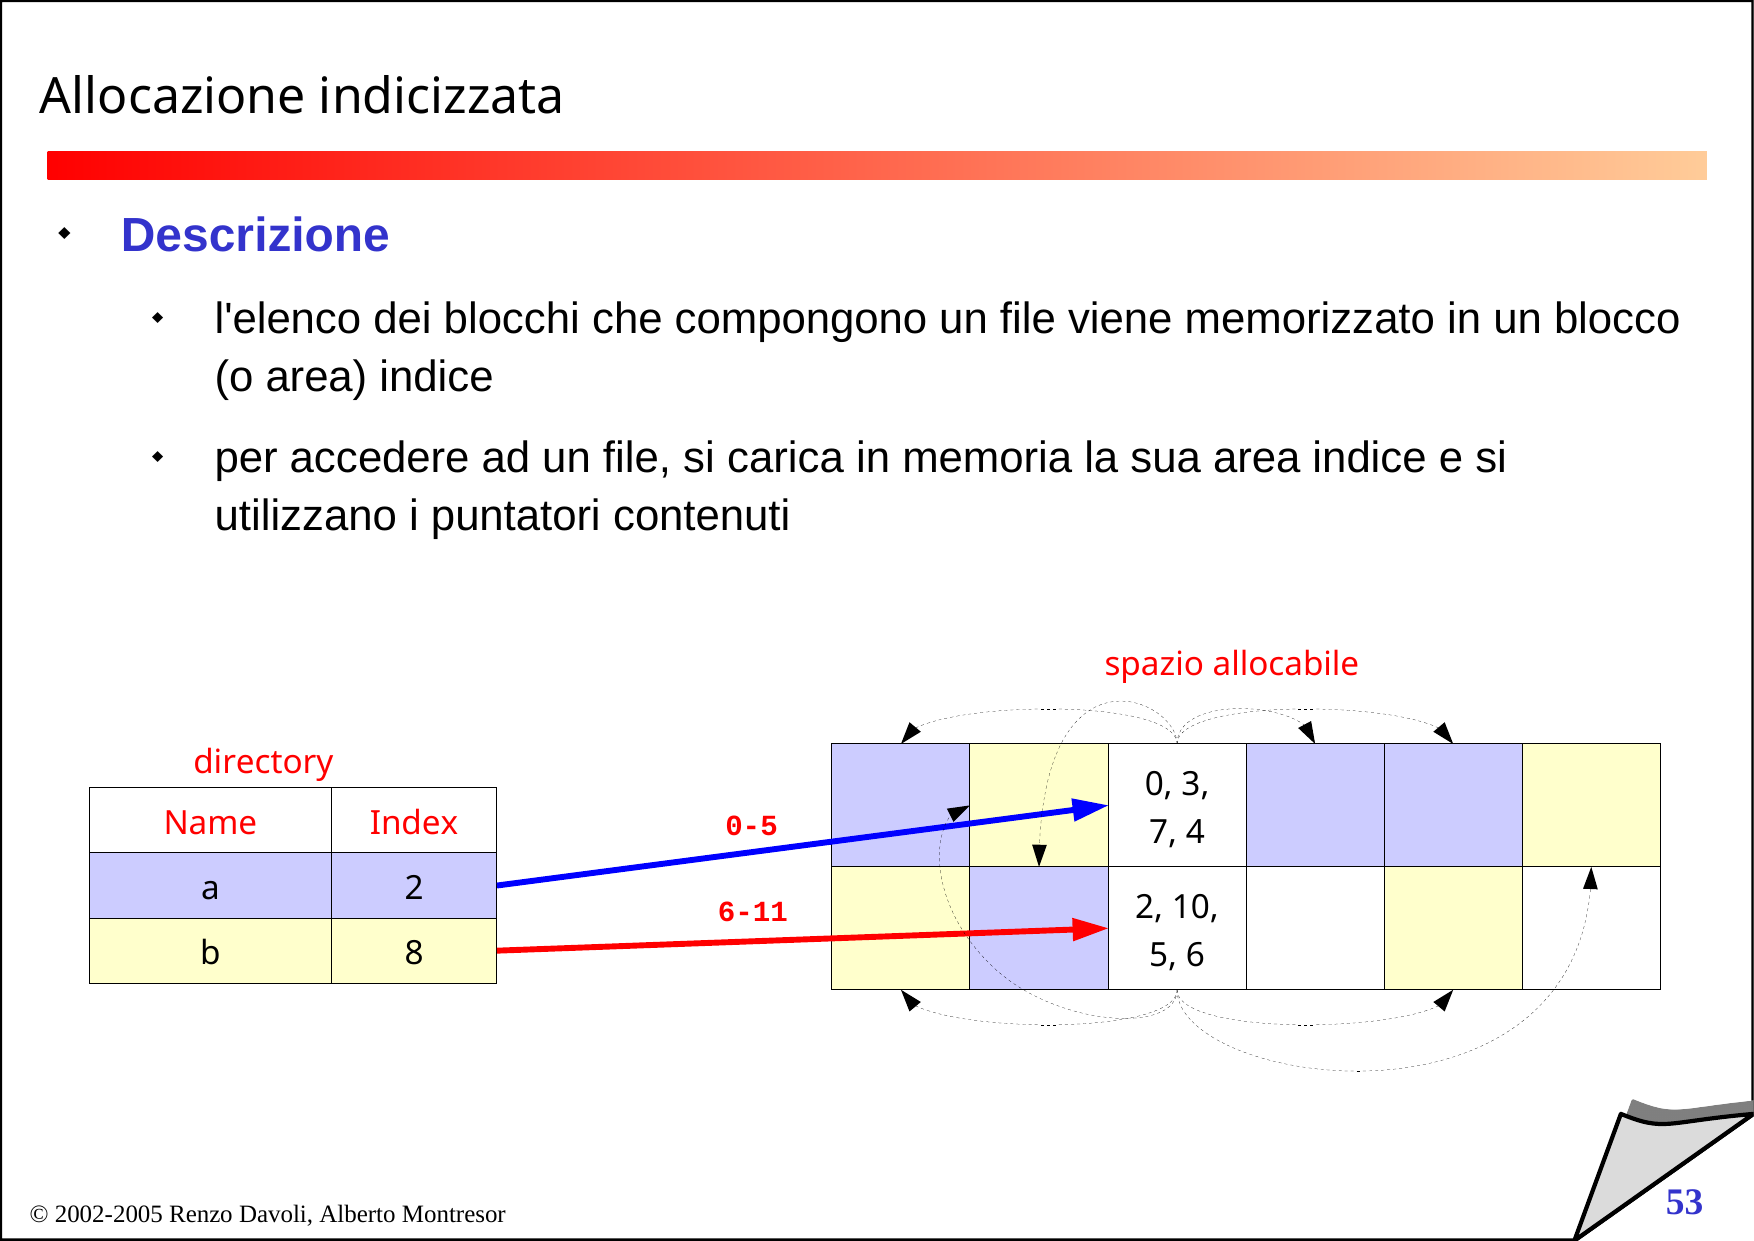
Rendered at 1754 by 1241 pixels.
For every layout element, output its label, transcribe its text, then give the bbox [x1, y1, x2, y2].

text_box Index [331, 787, 497, 852]
list Descrizione l'elenco dei blocchi che compongono un file viene memorizzato in un blocco (o area) indice per accedere ad un file, si carica in memoria la sua area indice e si utilizzano i puntatori contenuti [58, 206, 1695, 619]
text_box b [89, 918, 331, 984]
text_box 2, 10, 5, 6 [1108, 866, 1246, 990]
title Allocazione indicizzata [40, 49, 1713, 144]
text_box [831, 743, 1108, 838]
text_box spazio allocabile [1104, 638, 1396, 690]
text_box 2 [331, 852, 497, 918]
text_box 9 [1469, 152, 1474, 179]
text_box 0, 3, 7, 4 [1108, 743, 1246, 866]
text_box Name [89, 787, 331, 852]
text_box 0-5 [725, 809, 787, 847]
text_box [831, 929, 1108, 990]
text_box [831, 806, 1108, 935]
text_box 6-11 [717, 895, 800, 933]
text_box 8 [331, 918, 497, 984]
text_box directory [193, 735, 365, 787]
text_box a [89, 852, 331, 918]
text_box [1246, 743, 1661, 990]
